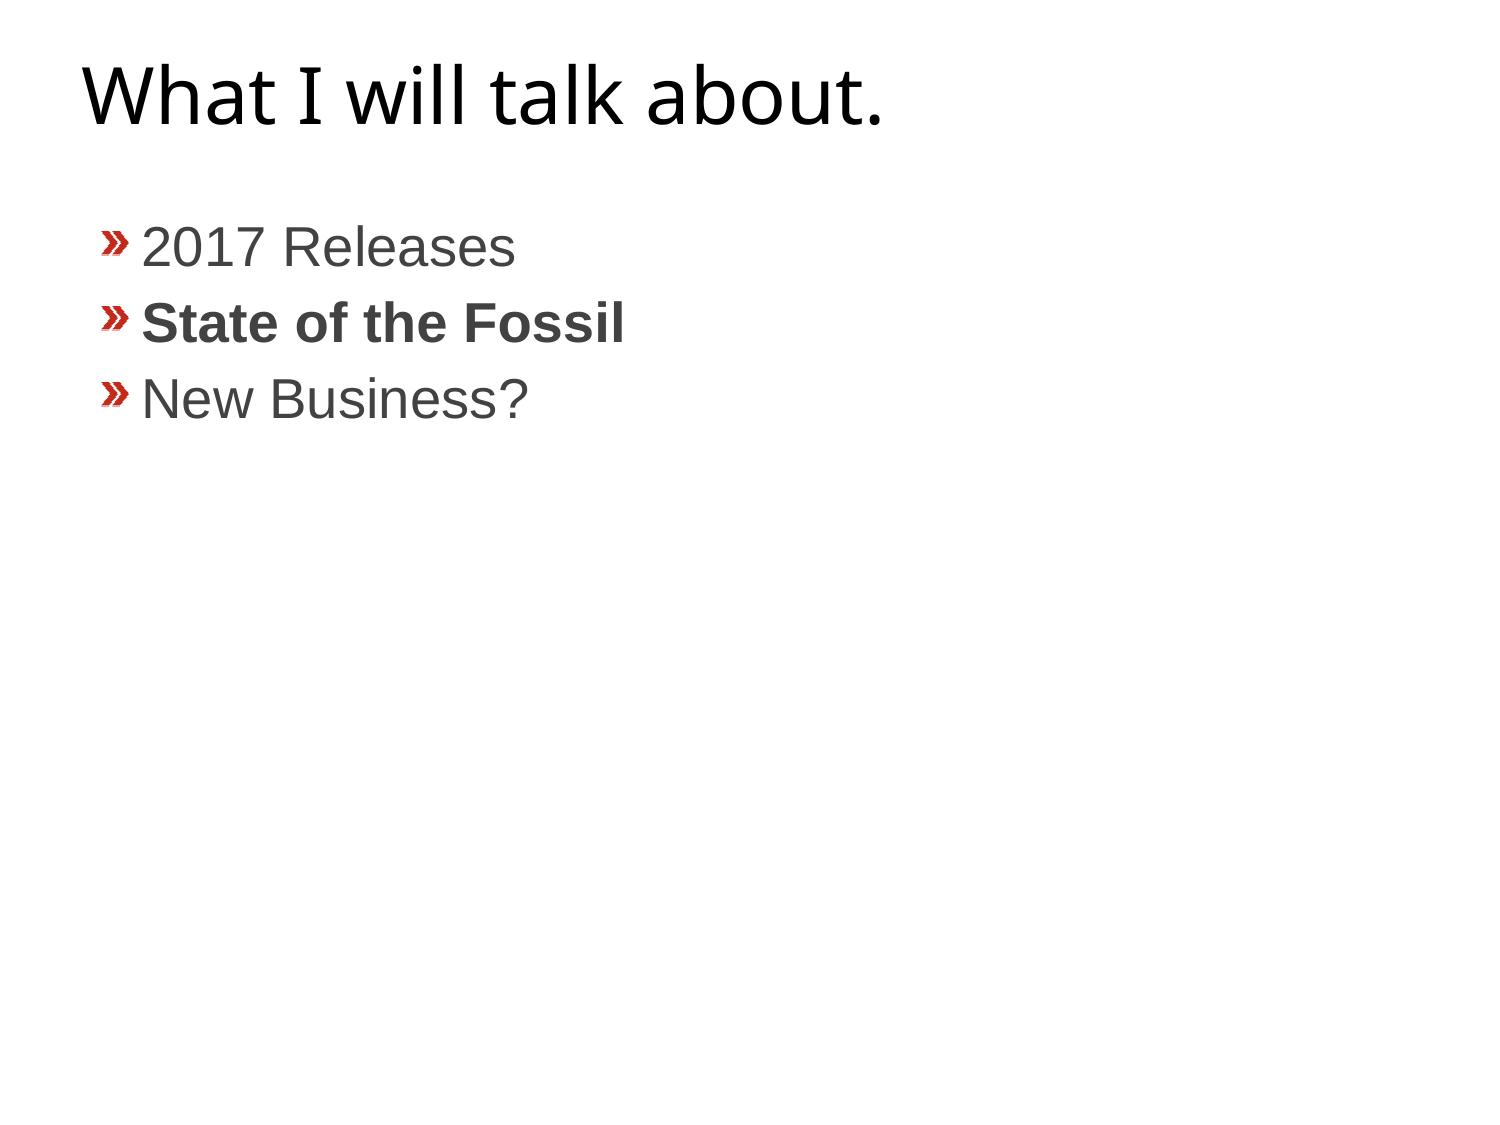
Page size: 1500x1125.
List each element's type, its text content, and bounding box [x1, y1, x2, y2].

list 2017 Releases State of the Fossil New Business? [75, 210, 1425, 1125]
title What I will talk about. [75, 45, 1425, 210]
